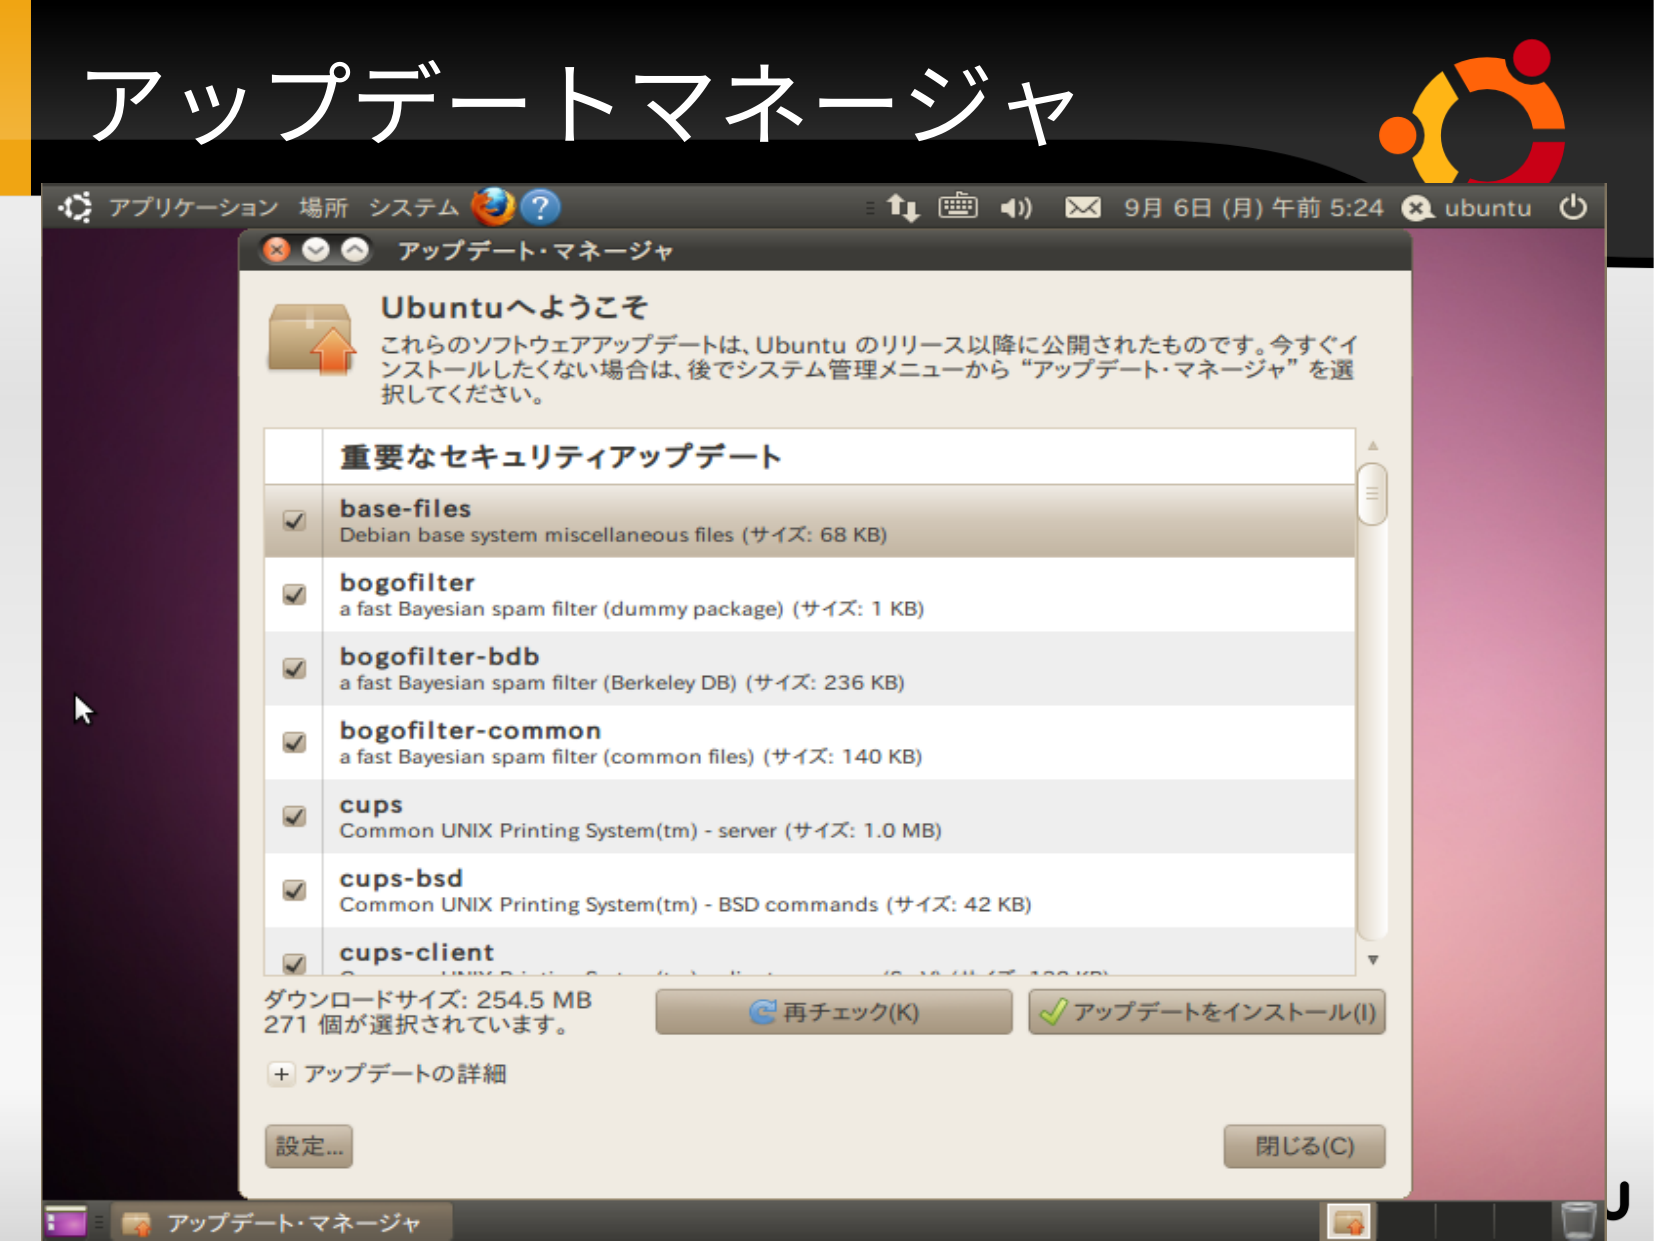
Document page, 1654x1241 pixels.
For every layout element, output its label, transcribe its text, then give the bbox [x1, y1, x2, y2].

title アップデートマネージャ [76, 7, 1565, 183]
picture [0, 0, 1654, 1241]
